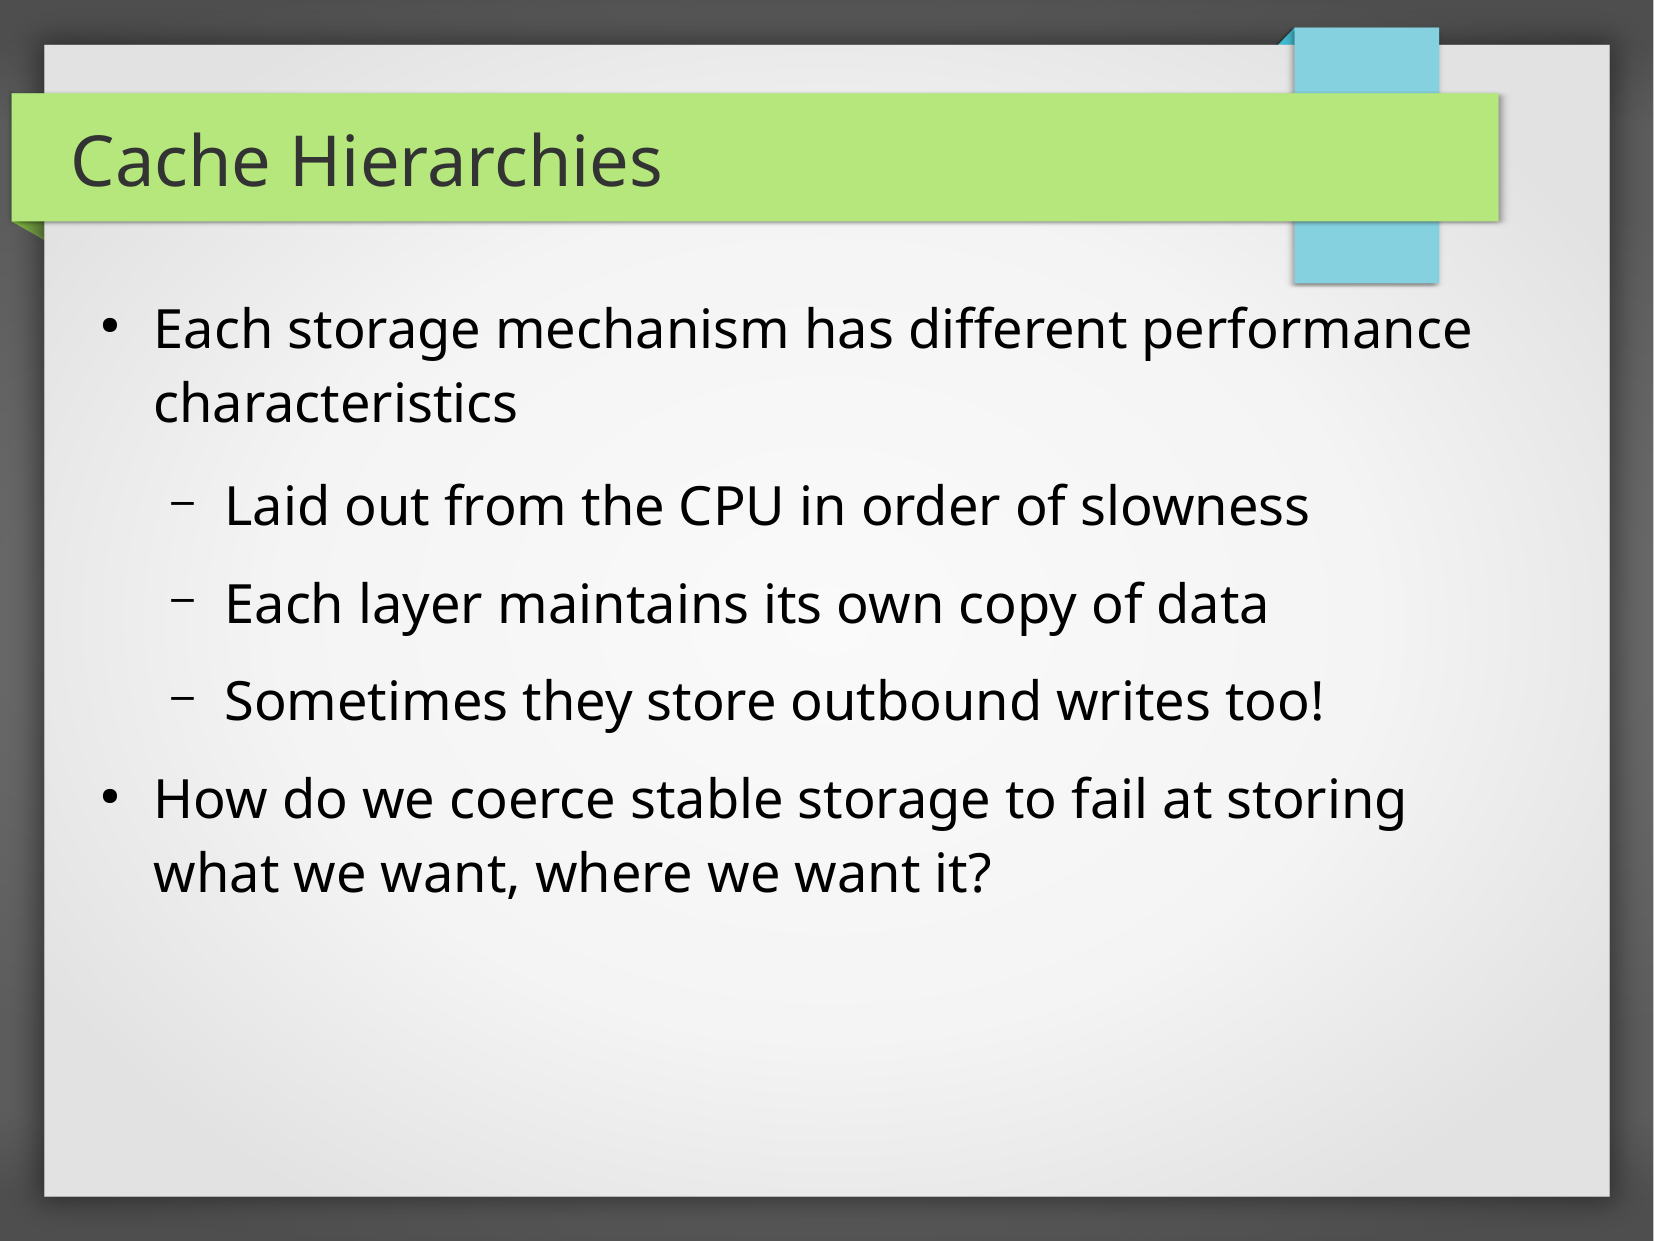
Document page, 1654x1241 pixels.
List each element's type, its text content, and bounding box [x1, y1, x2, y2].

title Cache Hierarchies [70, 106, 1229, 213]
picture [0, 0, 1654, 1241]
list Each storage mechanism has different performance characteristics Laid out from the CPU in order of slowness Each layer maintains its own copy of data Sometimes they store outbound writes too! How do we coerce stable storage to fail at storing what we want, where we want it? [82, 290, 1538, 1010]
